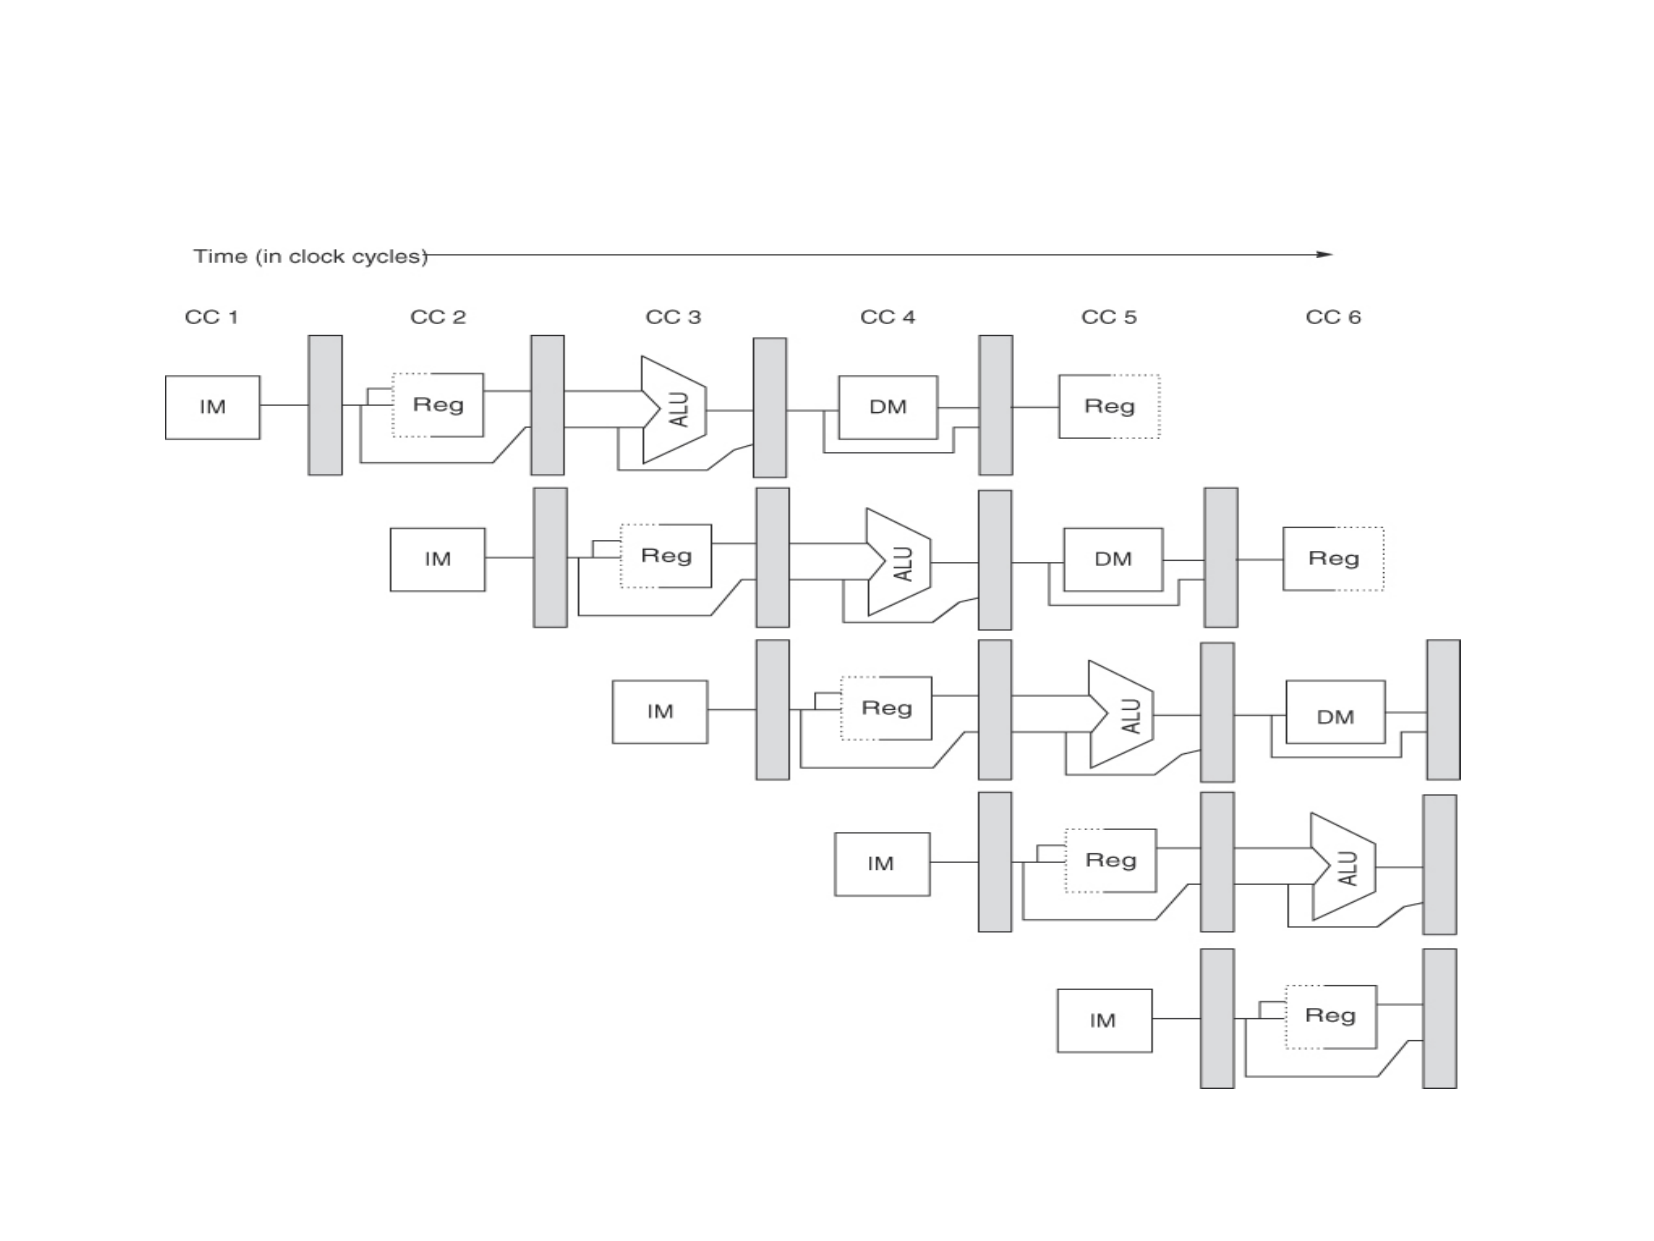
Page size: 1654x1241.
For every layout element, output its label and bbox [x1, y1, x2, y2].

picture [165, 247, 1461, 1089]
